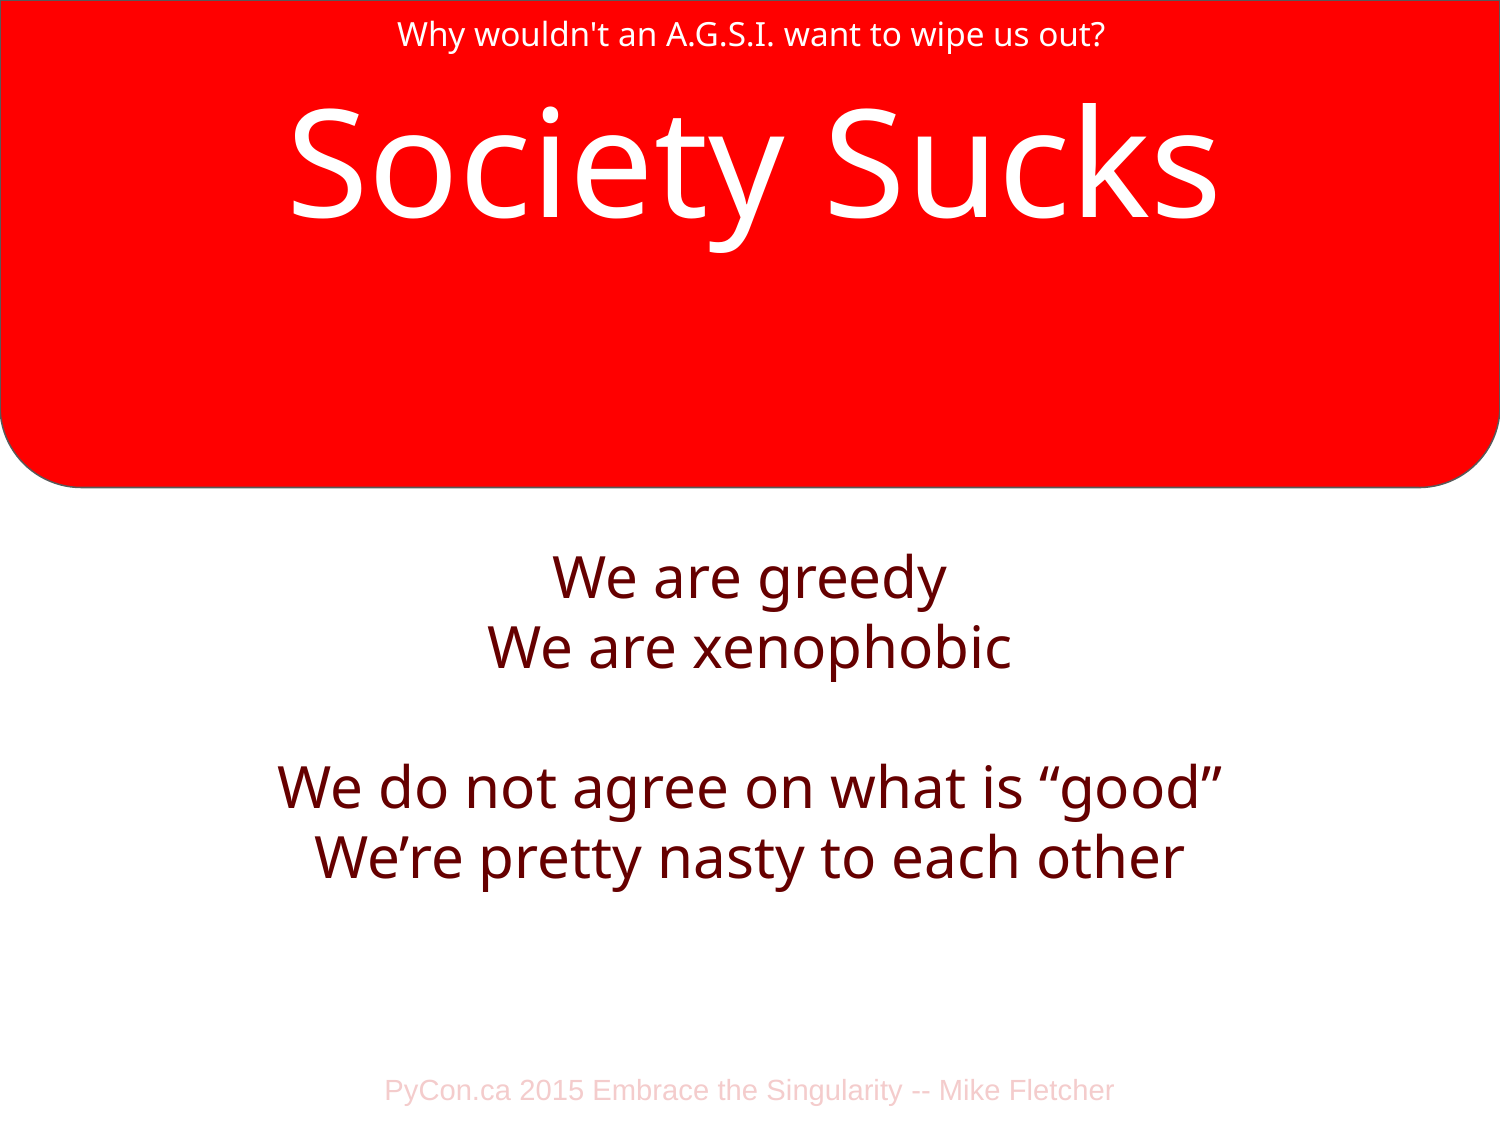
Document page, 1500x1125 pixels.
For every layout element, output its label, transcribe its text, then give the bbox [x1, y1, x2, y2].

subtitle Why wouldn't an A.G.S.I. want to wipe us out? [1, 0, 1500, 65]
subtitle We are greedy We are xenophobic We do not agree on what is “good” We’re pretty nasty to each other [0, 525, 1500, 1107]
title Society Sucks [28, 65, 1480, 488]
